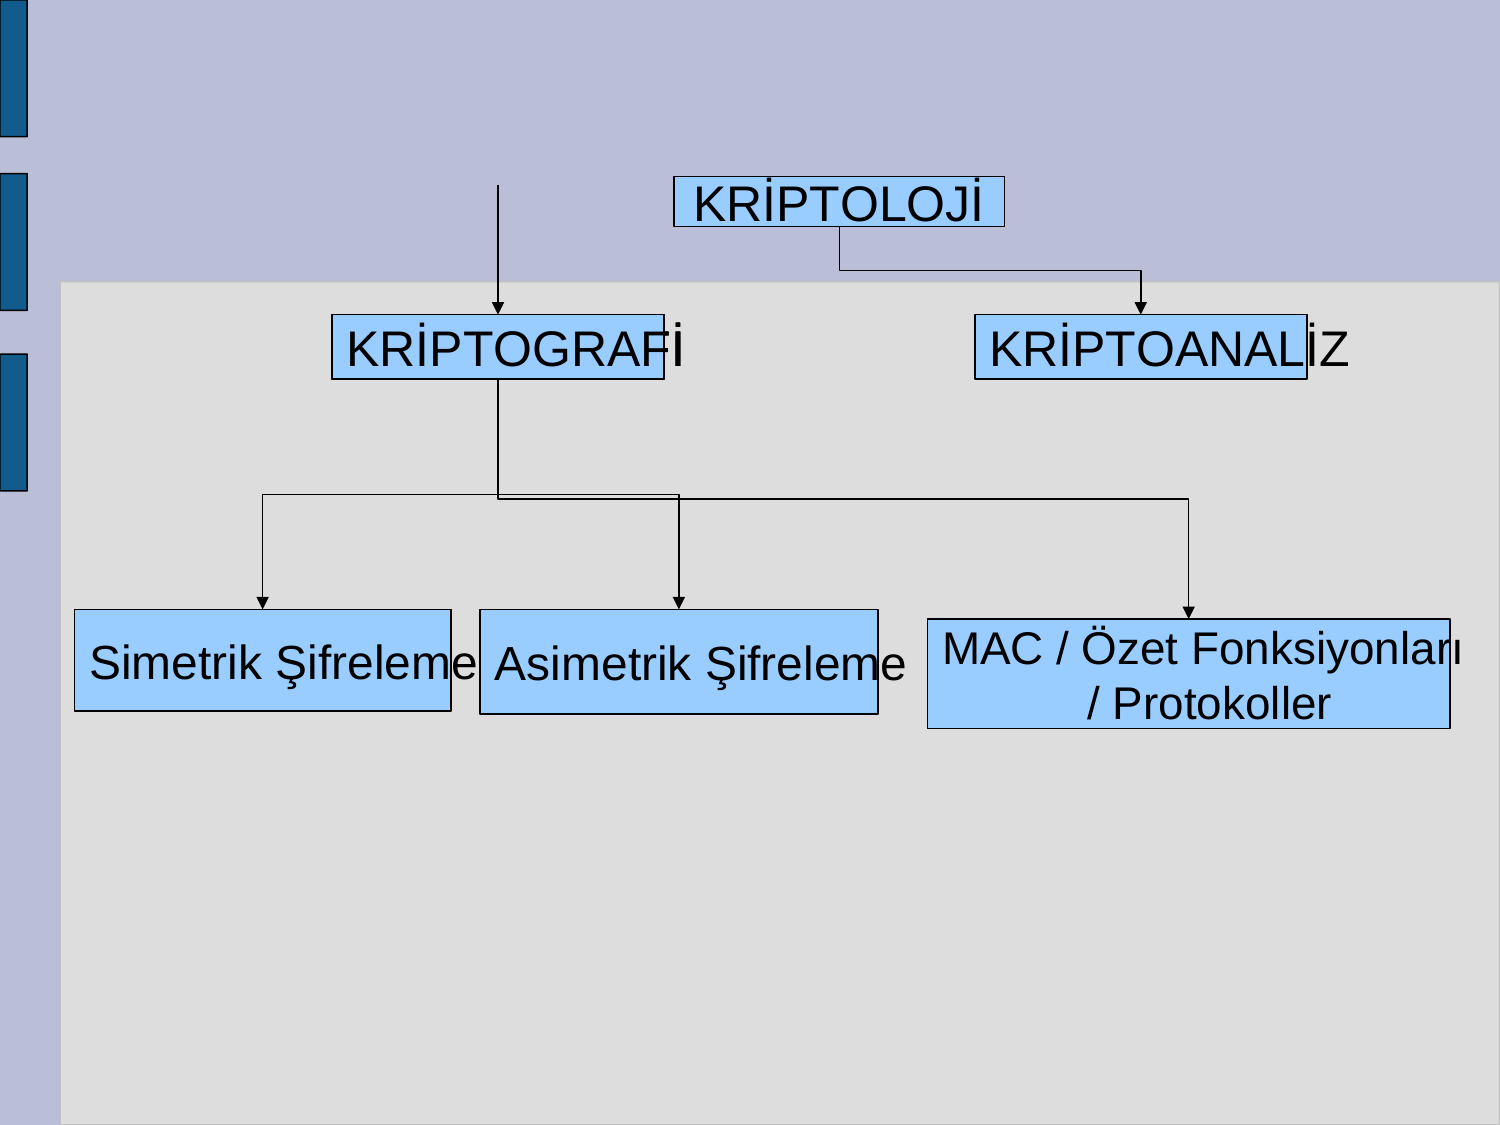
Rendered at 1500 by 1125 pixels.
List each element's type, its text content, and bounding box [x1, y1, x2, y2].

text_box Asimetrik Şifreleme [479, 609, 878, 714]
text_box KRİPTOLOJİ [673, 176, 1005, 227]
text_box KRİPTOANALİZ [974, 314, 1307, 380]
text_box KRİPTOGRAFİ [331, 314, 665, 380]
text_box Simetrik Şifreleme [74, 609, 451, 712]
text_box MAC / Özet Fonksiyonları / Protokoller [927, 619, 1450, 729]
